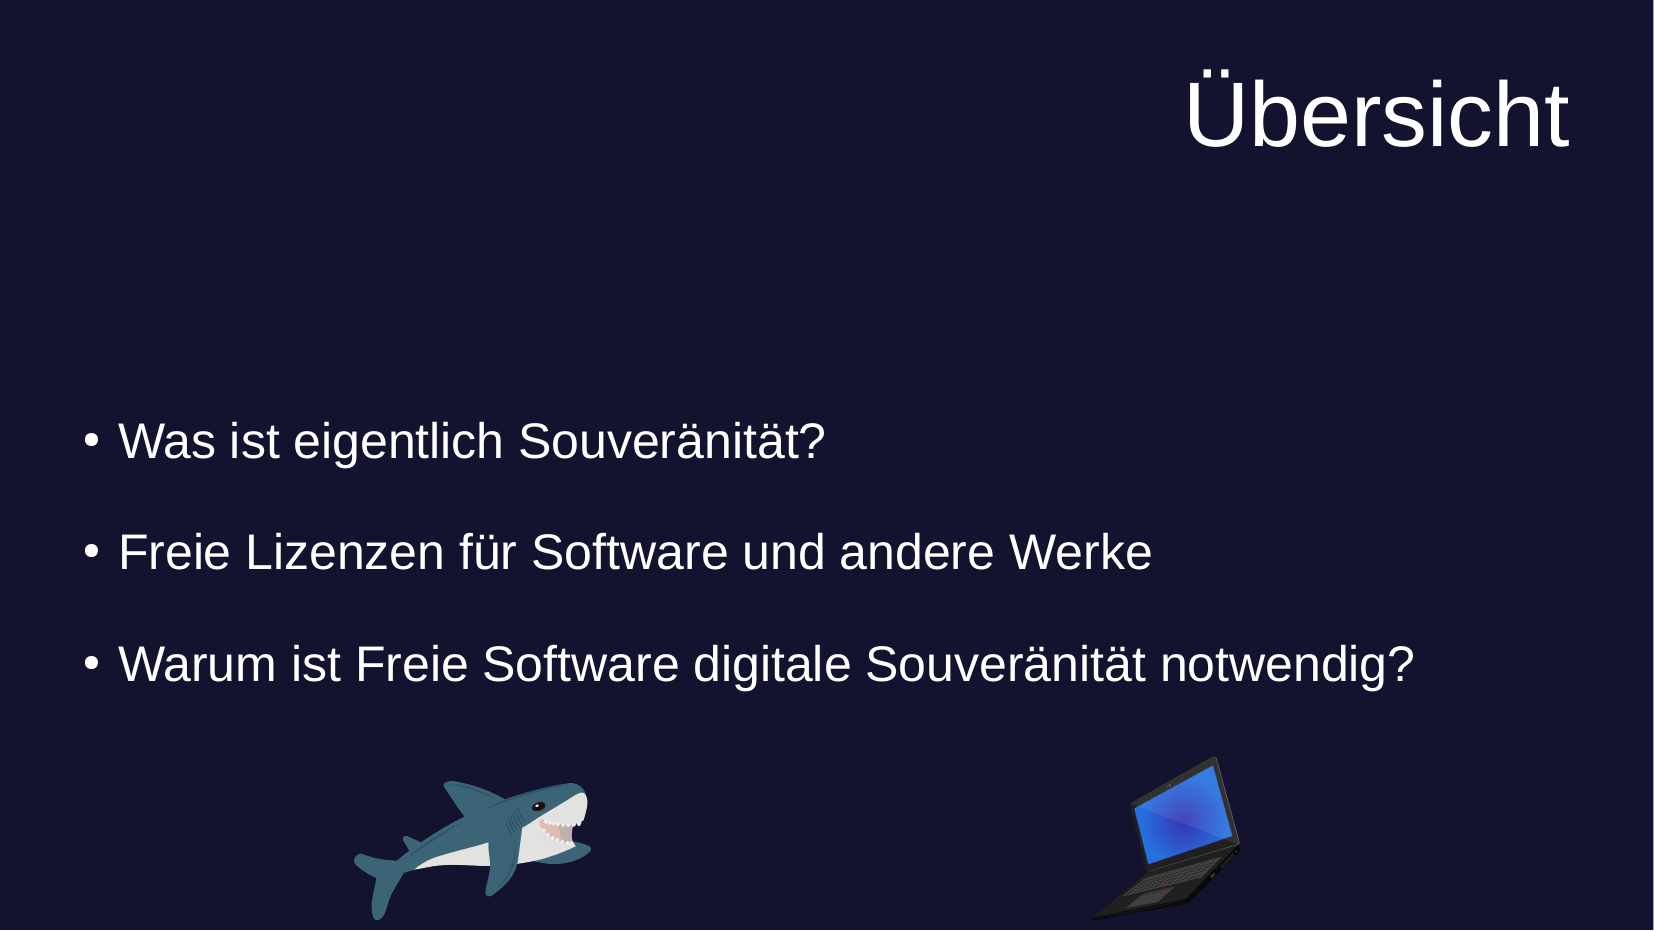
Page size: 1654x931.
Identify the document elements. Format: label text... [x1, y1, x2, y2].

picture [1092, 826, 1241, 920]
title Übersicht [82, 37, 1571, 193]
subtitle Was ist eigentlich Souveränität? Freie Lizenzen für Software und andere Werke Warum ist Freie Software digitale Souveränität notwendig? [82, 223, 1571, 826]
picture [354, 826, 591, 931]
